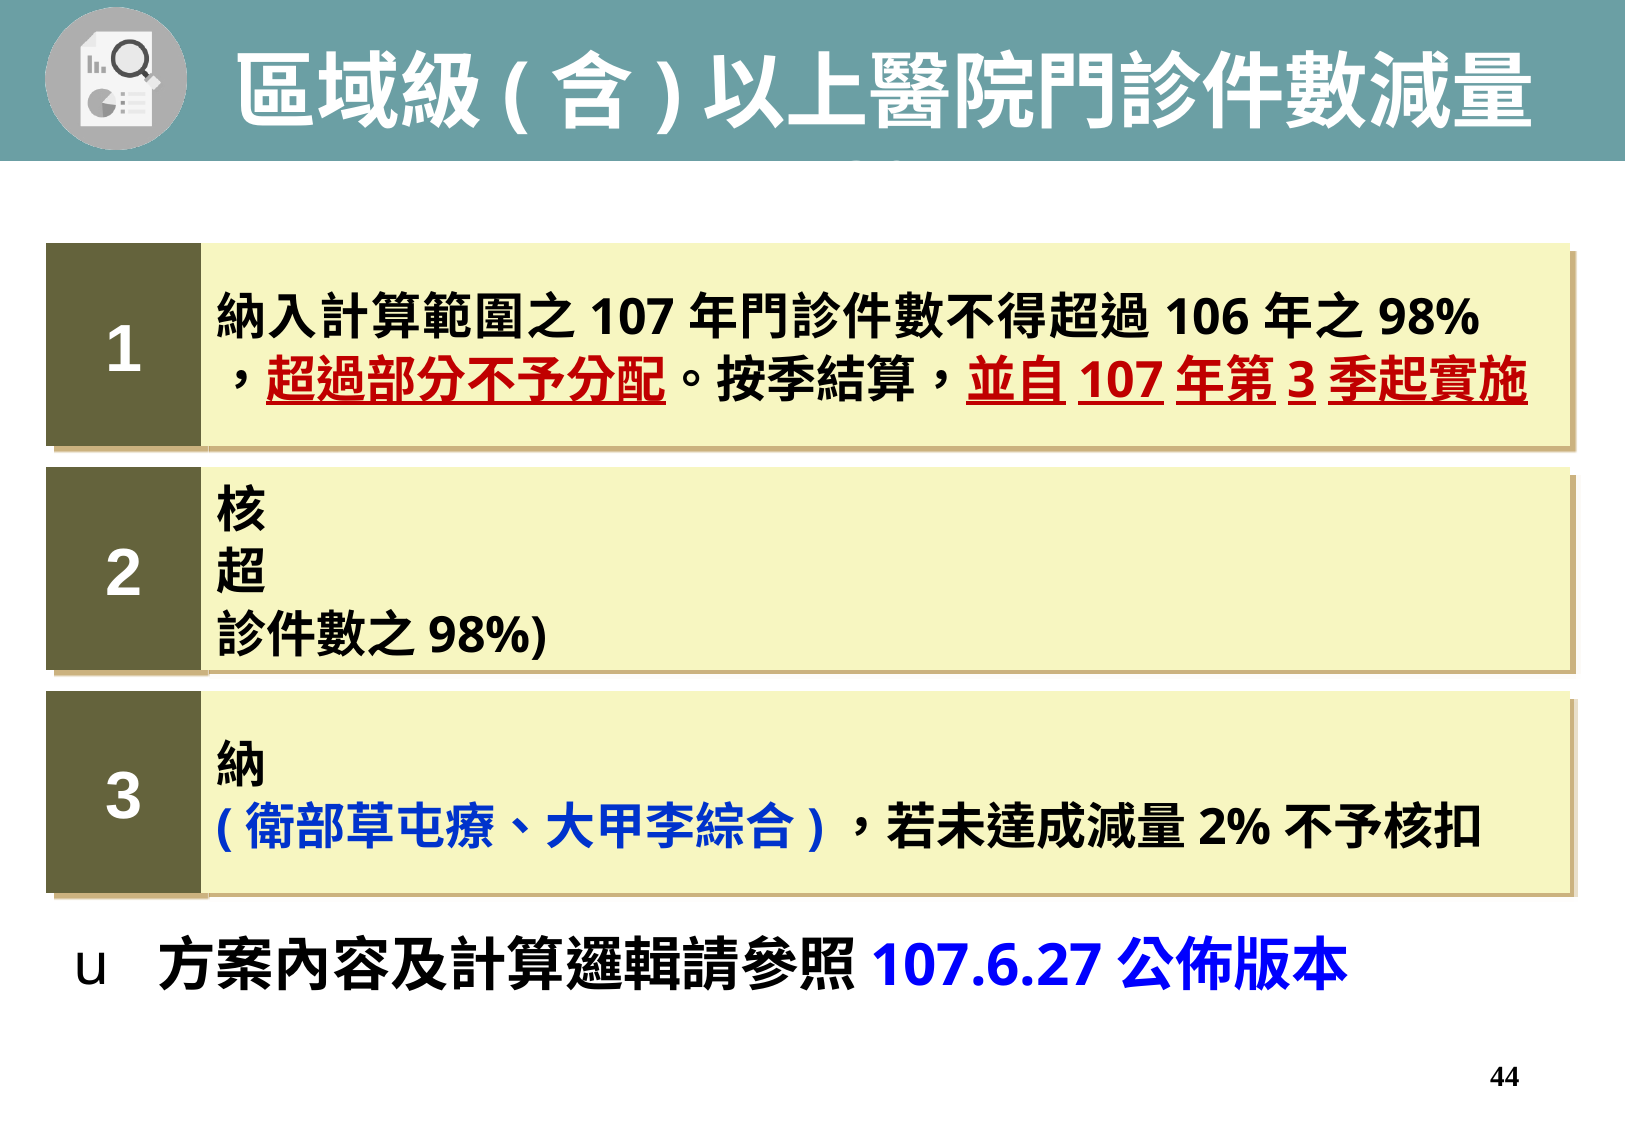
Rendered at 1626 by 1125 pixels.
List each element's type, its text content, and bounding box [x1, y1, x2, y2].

text_box 納入計算範圍之106年門診件數占該層級件數≦0.50%者 (衛部草屯療、大甲李綜合)，若未達成減量2%不予核扣 [201, 691, 1570, 893]
text_box <編號> [1475, 1042, 1604, 1106]
title 區域級(含)以上醫院門診件數減量2% [162, 30, 1625, 161]
text_box 核減方式：納入計算範圍之107年當季門診每件平均點數X 超出件數(納入計算範圍之107年當季門診件數-106年當季門 診件數之98%) [201, 467, 1570, 670]
picture [0, 0, 1625, 161]
text_box 納入計算範圍之107年門診件數不得超過106年之98% ，超過部分不予分配。按季結算，並自107年第3季起實施 [201, 243, 1570, 446]
text_box 3 [46, 691, 201, 893]
text_box 2 [46, 467, 201, 670]
text_box 方案內容及計算邏輯請參照107.6.27公佈版本 [58, 917, 1580, 1005]
text_box 1 [46, 243, 201, 446]
